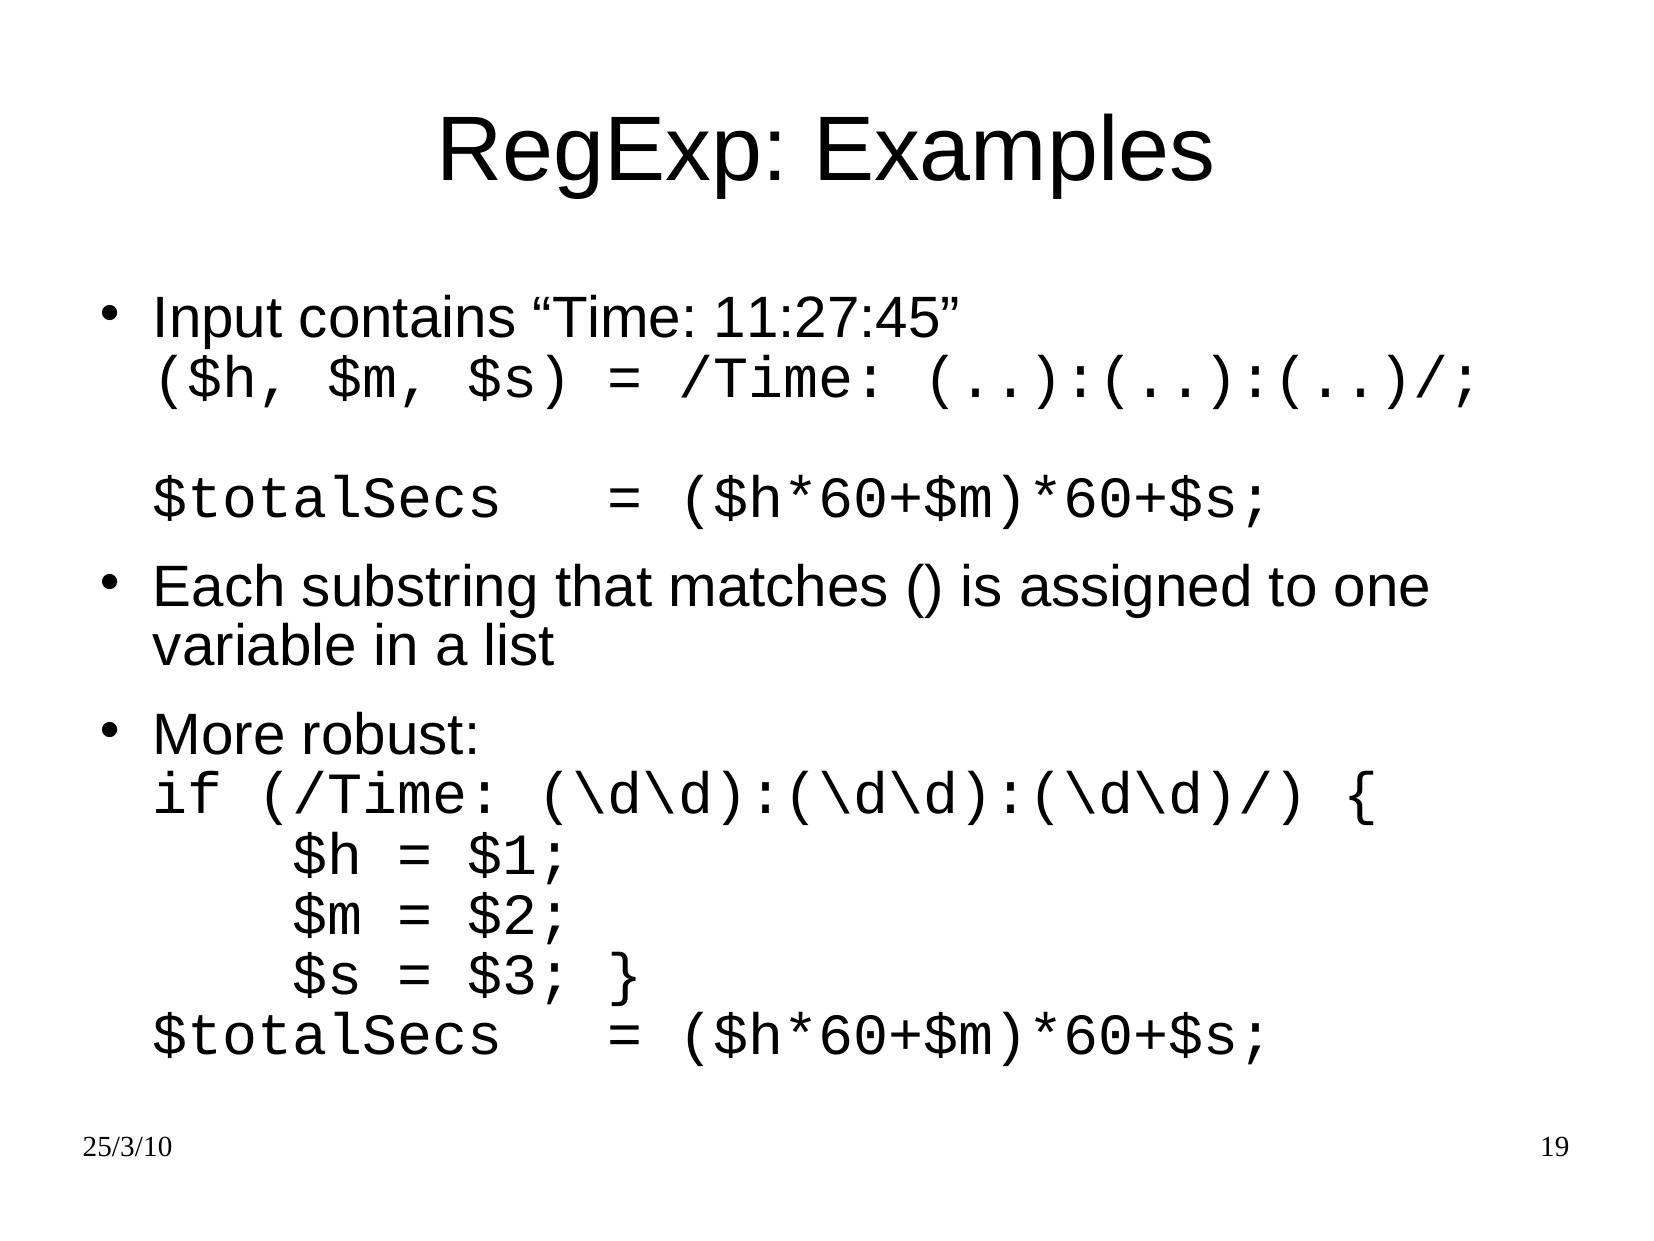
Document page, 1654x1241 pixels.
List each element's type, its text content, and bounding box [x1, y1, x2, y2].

title RegExp: Examples [82, 49, 1571, 256]
list Input contains “Time: 11:27:45” ($h, $m, $s) = /Time: (..):(..):(..)/; $totalSecs = ($h*60+$m)*60+$s; Each substring that matches () is assigned to one variable in a list More robust: if (/Time: (\d\d):(\d\d):(\d\d)/) { $h = $1; $m = $2; $s = $3; } $totalSecs = ($h*60+$m)*60+$s; [82, 290, 1571, 1109]
